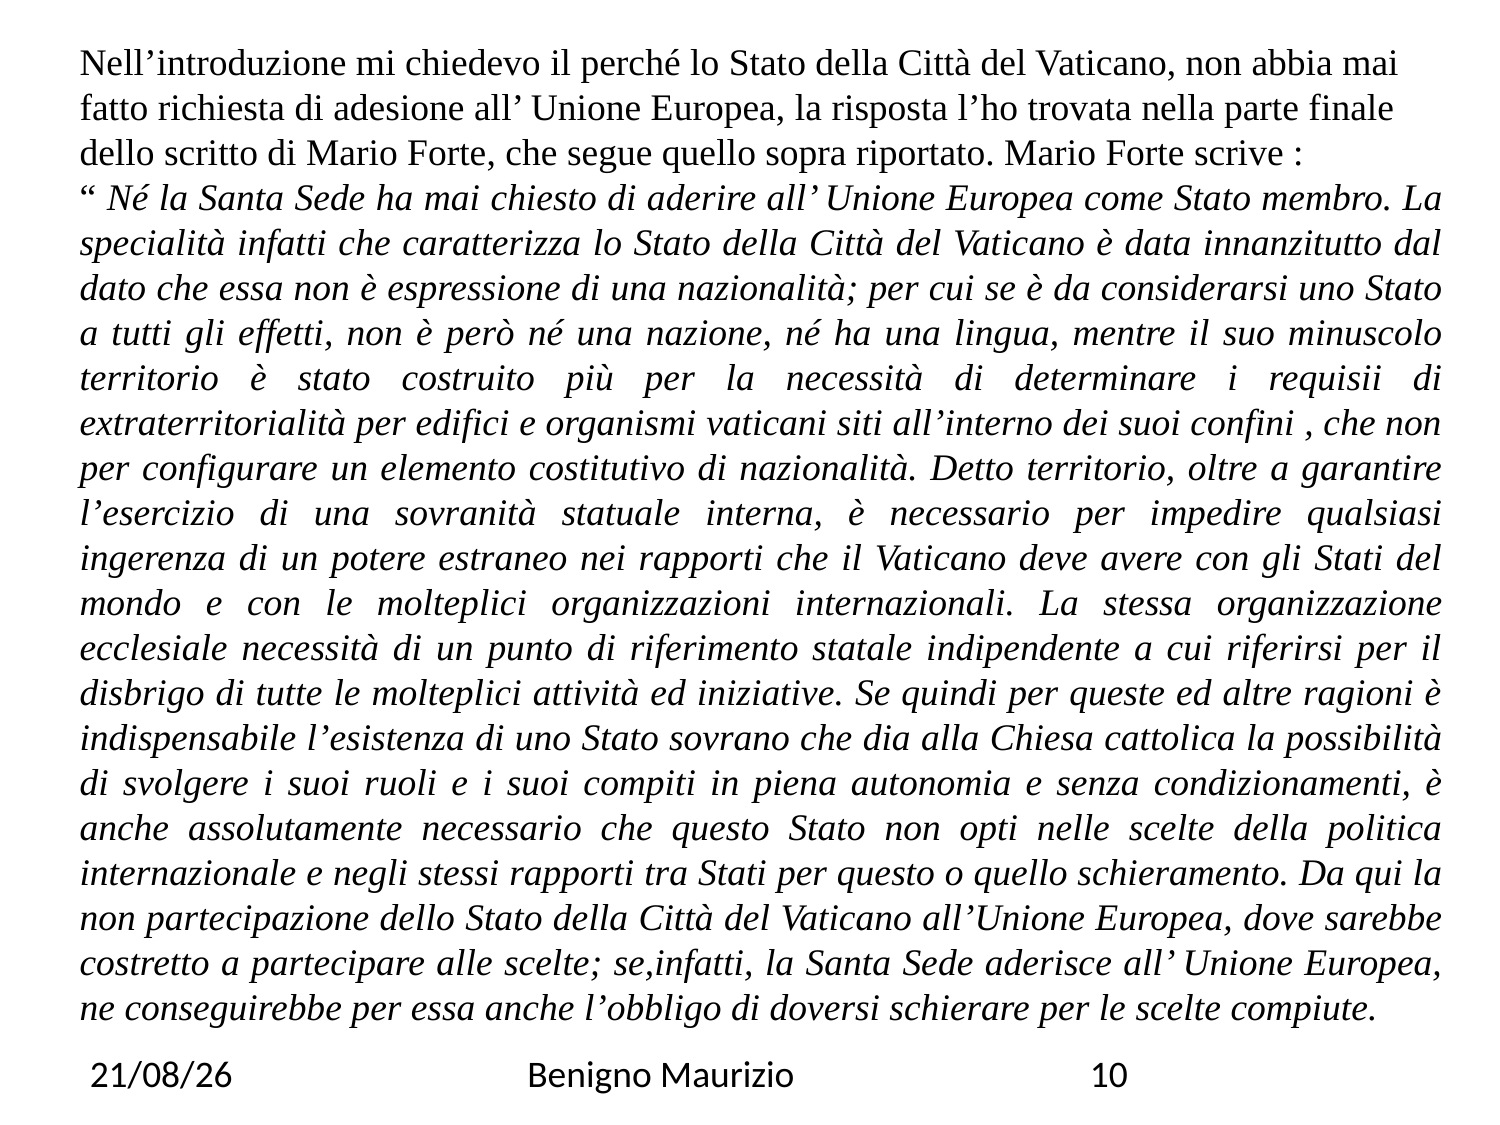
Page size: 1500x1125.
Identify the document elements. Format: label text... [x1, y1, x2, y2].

footer Benigno Maurizio [512, 1042, 988, 1103]
slide_number <numero> [1074, 1042, 1425, 1103]
text_box Nell’introduzione mi chiedevo il perché lo Stato della Città del Vaticano, non abbia mai fatto richiesta di adesione all’ Unione Europea, la risposta l’ho trovata nella parte finale dello scritto di Mario Forte, che segue quello sopra riportato. Mario Forte scrive : “ Né la Santa Sede ha mai chiesto di aderire all’ Unione Europea come Stato membro. La specialità infatti che caratterizza lo Stato della Città del Vaticano è data innanzitutto dal dato che essa non è espressione di una nazionalità; per cui se è da considerarsi uno Stato a tutti gli effetti, non è però né una nazione, né ha una lingua, mentre il suo minuscolo territorio è stato costruito più per la necessità di determinare i requisii di extraterritorialità per edifici e organismi vaticani siti all’interno dei suoi confini , che non per configurare un elemento costitutivo di nazionalità. Detto territorio, oltre a garantire l’esercizio di una sovranità statuale interna, è necessario per impedire qualsiasi ingerenza di un potere estraneo nei rapporti che il Vaticano deve avere con gli Stati del mondo e con le molteplici organizzazioni internazionali. La stessa organizzazione ecclesiale necessità di un punto di riferimento statale indipendente a cui riferirsi per il disbrigo di tutte le molteplici attività ed iniziative. Se quindi per queste ed altre ragioni è indispensabile l’esistenza di uno Stato sovrano che dia alla Chiesa cattolica la possibilità di svolgere i suoi ruoli e i suoi compiti in piena autonomia e senza condizionamenti, è anche assolutamente necessario che questo Stato non opti nelle scelte della politica internazionale e negli stessi rapporti tra Stati per questo o quello schieramento. Da qui la non partecipazione dello Stato della Città del Vaticano all’Unione Europea, dove sarebbe costretto a partecipare alle scelte; se,infatti, la Santa Sede aderisce all’ Unione Europea, ne conseguirebbe per essa anche l’obbligo di doversi schierare per le scelte compiute. [64, 30, 1459, 1036]
slide_number 14/07/15 [75, 1042, 425, 1103]
